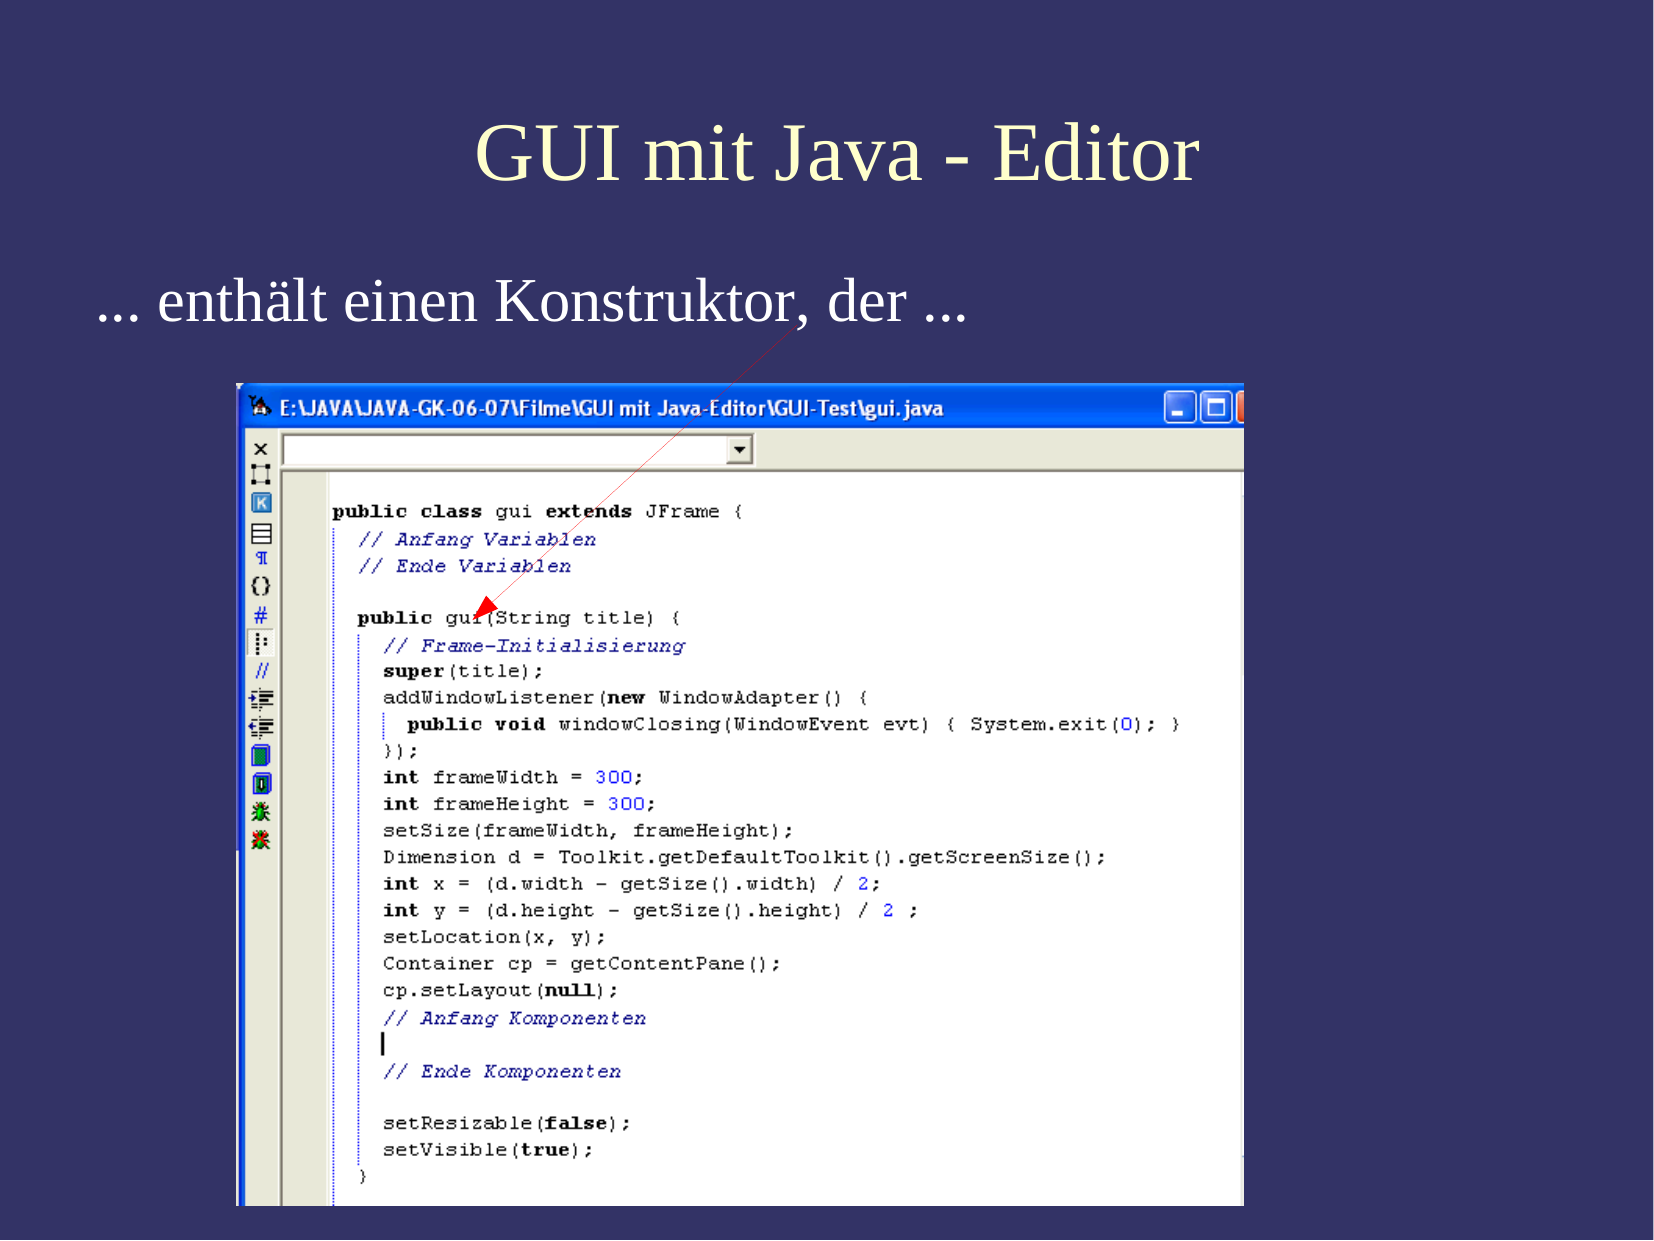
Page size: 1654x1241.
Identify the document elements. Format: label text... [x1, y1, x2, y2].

picture [236, 383, 1244, 1206]
title GUI mit Java - Editor [54, 44, 1622, 260]
list ... enthält einen Konstruktor, der ... [77, 265, 1579, 1214]
